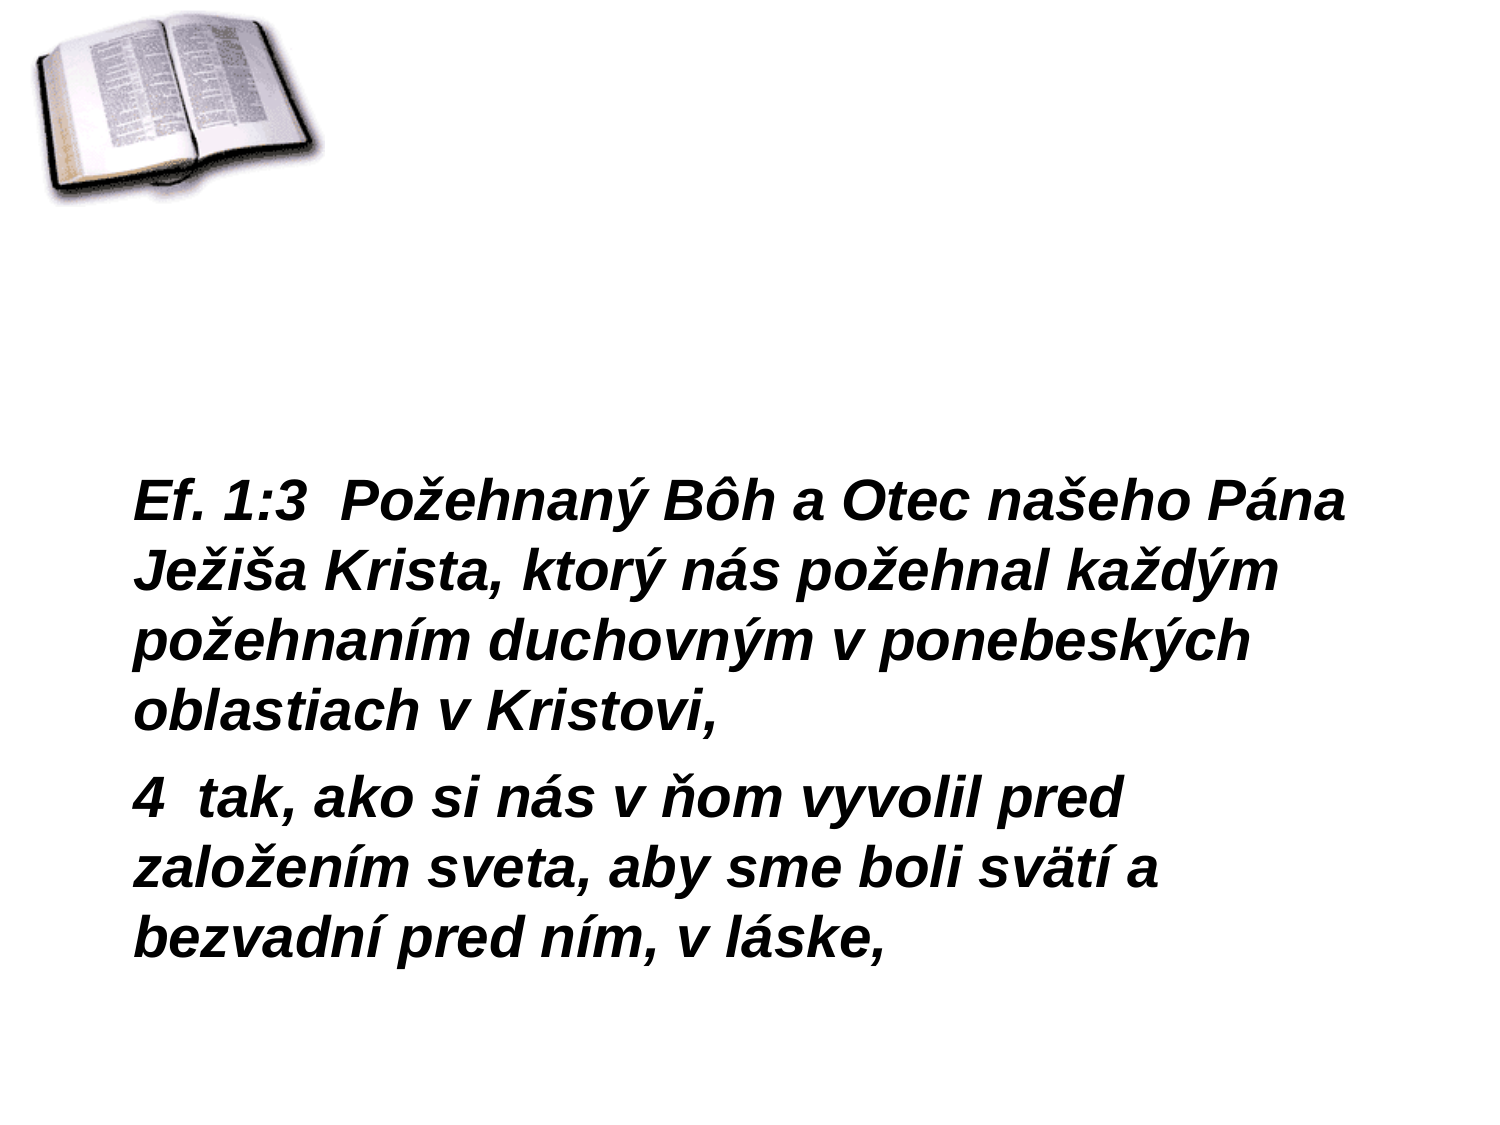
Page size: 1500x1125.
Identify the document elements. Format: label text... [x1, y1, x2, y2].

list Ef. 1:3 Požehnaný Bôh a Otec našeho Pána Ježiša Krista, ktorý nás požehnal každým požehnaním duchovným v ponebeských oblastiach v Kristovi, 4 tak, ako si nás v ňom vyvolil pred založením sveta, aby sme boli svätí a bezvadní pred ním, v láske, [118, 454, 1418, 1063]
picture [23, 3, 325, 207]
